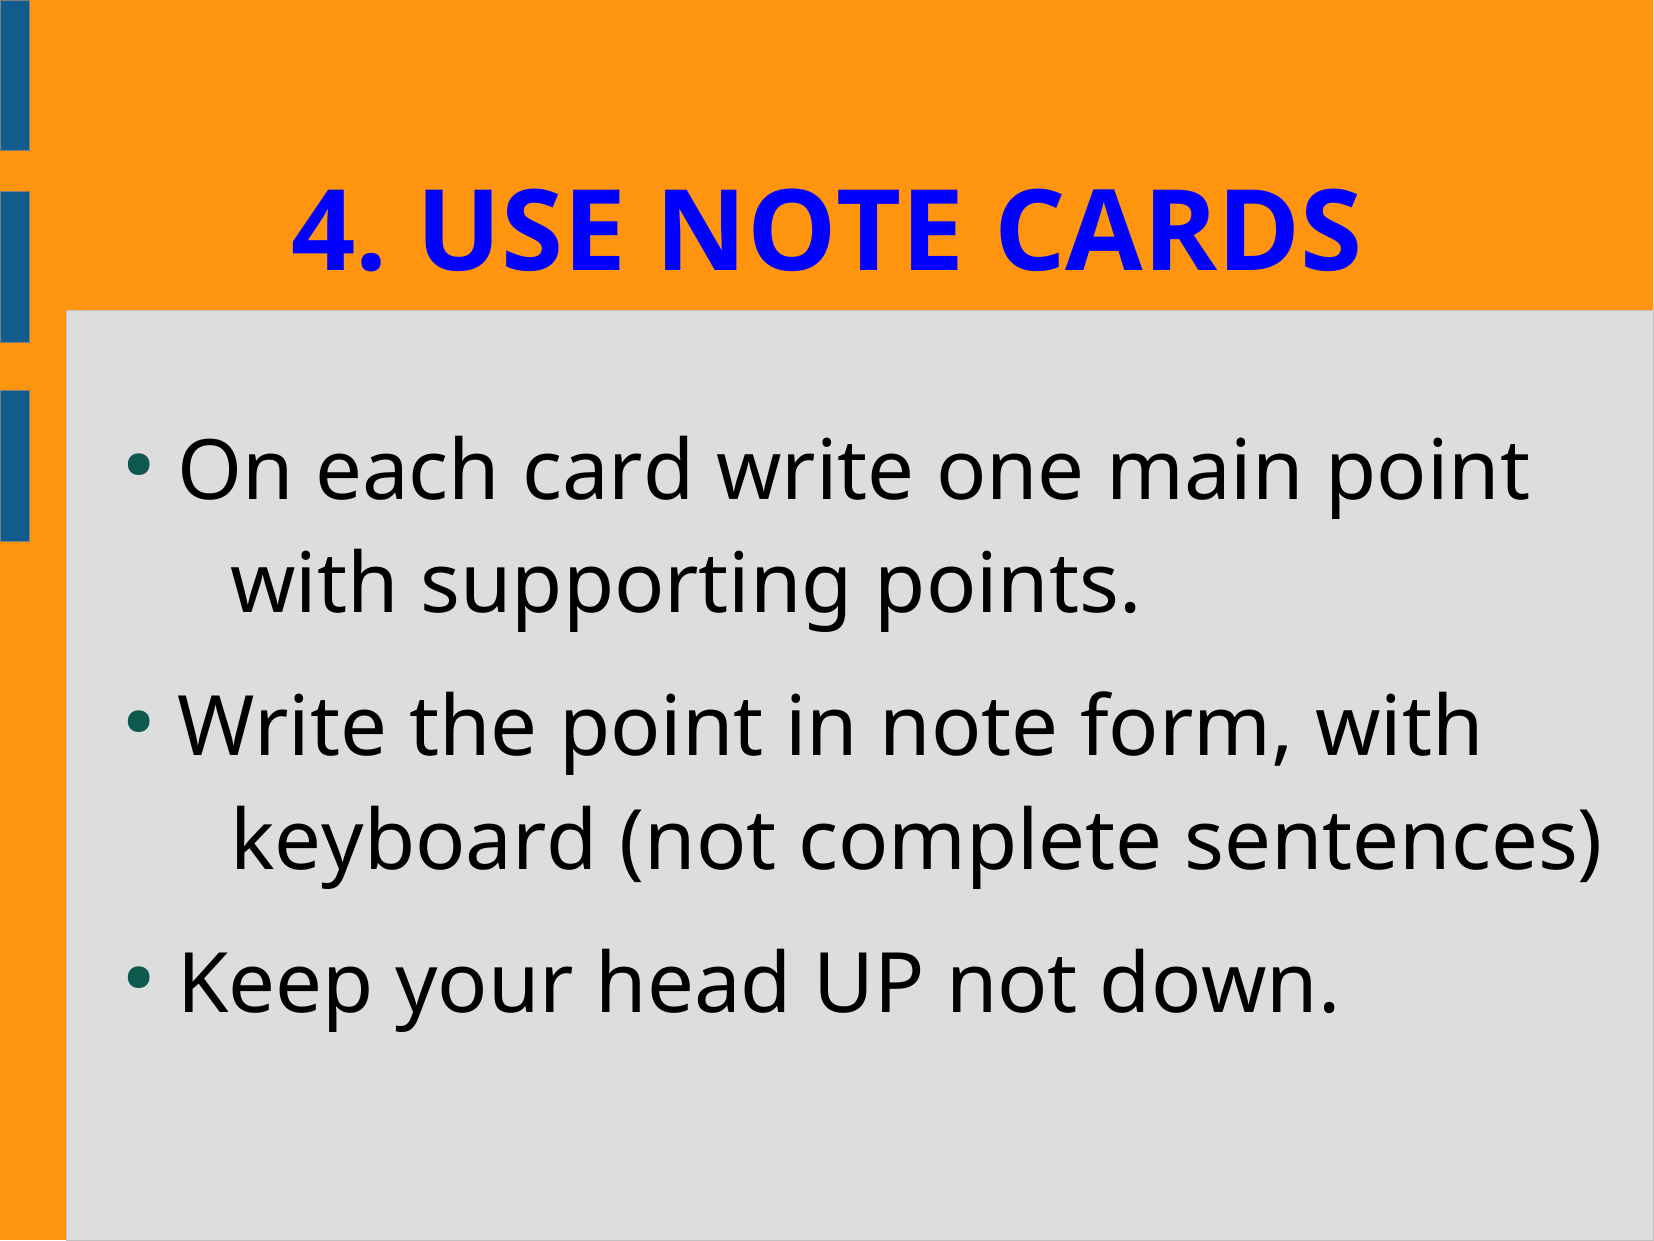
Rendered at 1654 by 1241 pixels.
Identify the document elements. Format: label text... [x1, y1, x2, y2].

title 4. USE NOTE CARDS [121, 98, 1534, 324]
list On each card write one main point with supporting points. Write the point in note form, with keyboard (not complete sentences) Keep your head UP not down. [88, 324, 1625, 1211]
